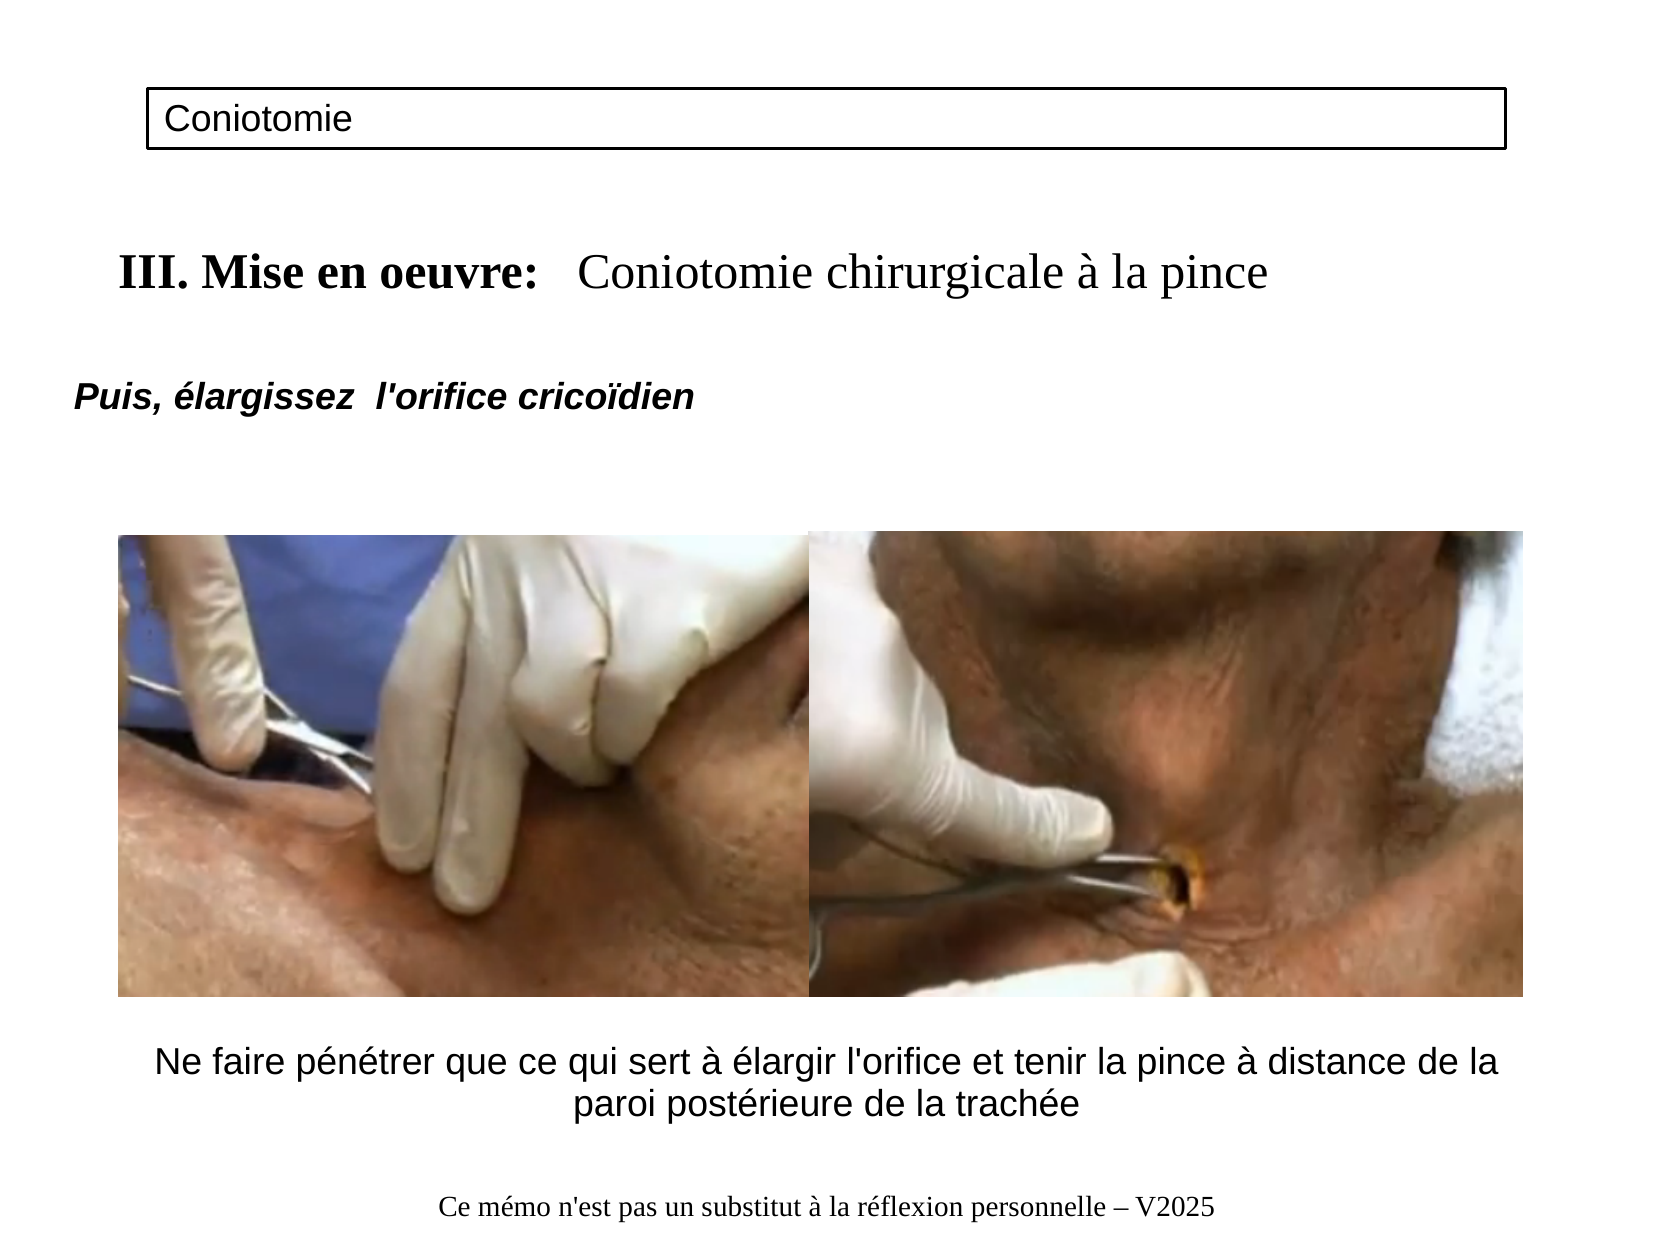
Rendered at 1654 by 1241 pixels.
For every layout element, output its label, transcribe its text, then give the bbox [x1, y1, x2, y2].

text_box Ce mémo n'est pas un substitut à la réflexion personnelle – V2025 [358, 1183, 1296, 1231]
text_box Coniotomie [147, 88, 1506, 149]
text_box Puis, élargissez l'orifice cricoïdien [59, 368, 1595, 427]
picture [118, 531, 1523, 997]
text_box III. Mise en oeuvre: Coniotomie chirurgicale à la pince [103, 236, 1518, 309]
text_box Ne faire pénétrer que ce qui sert à élargir l'orifice et tenir la pince à distance de la paroi postérieure de la trachée [103, 1033, 1551, 1133]
